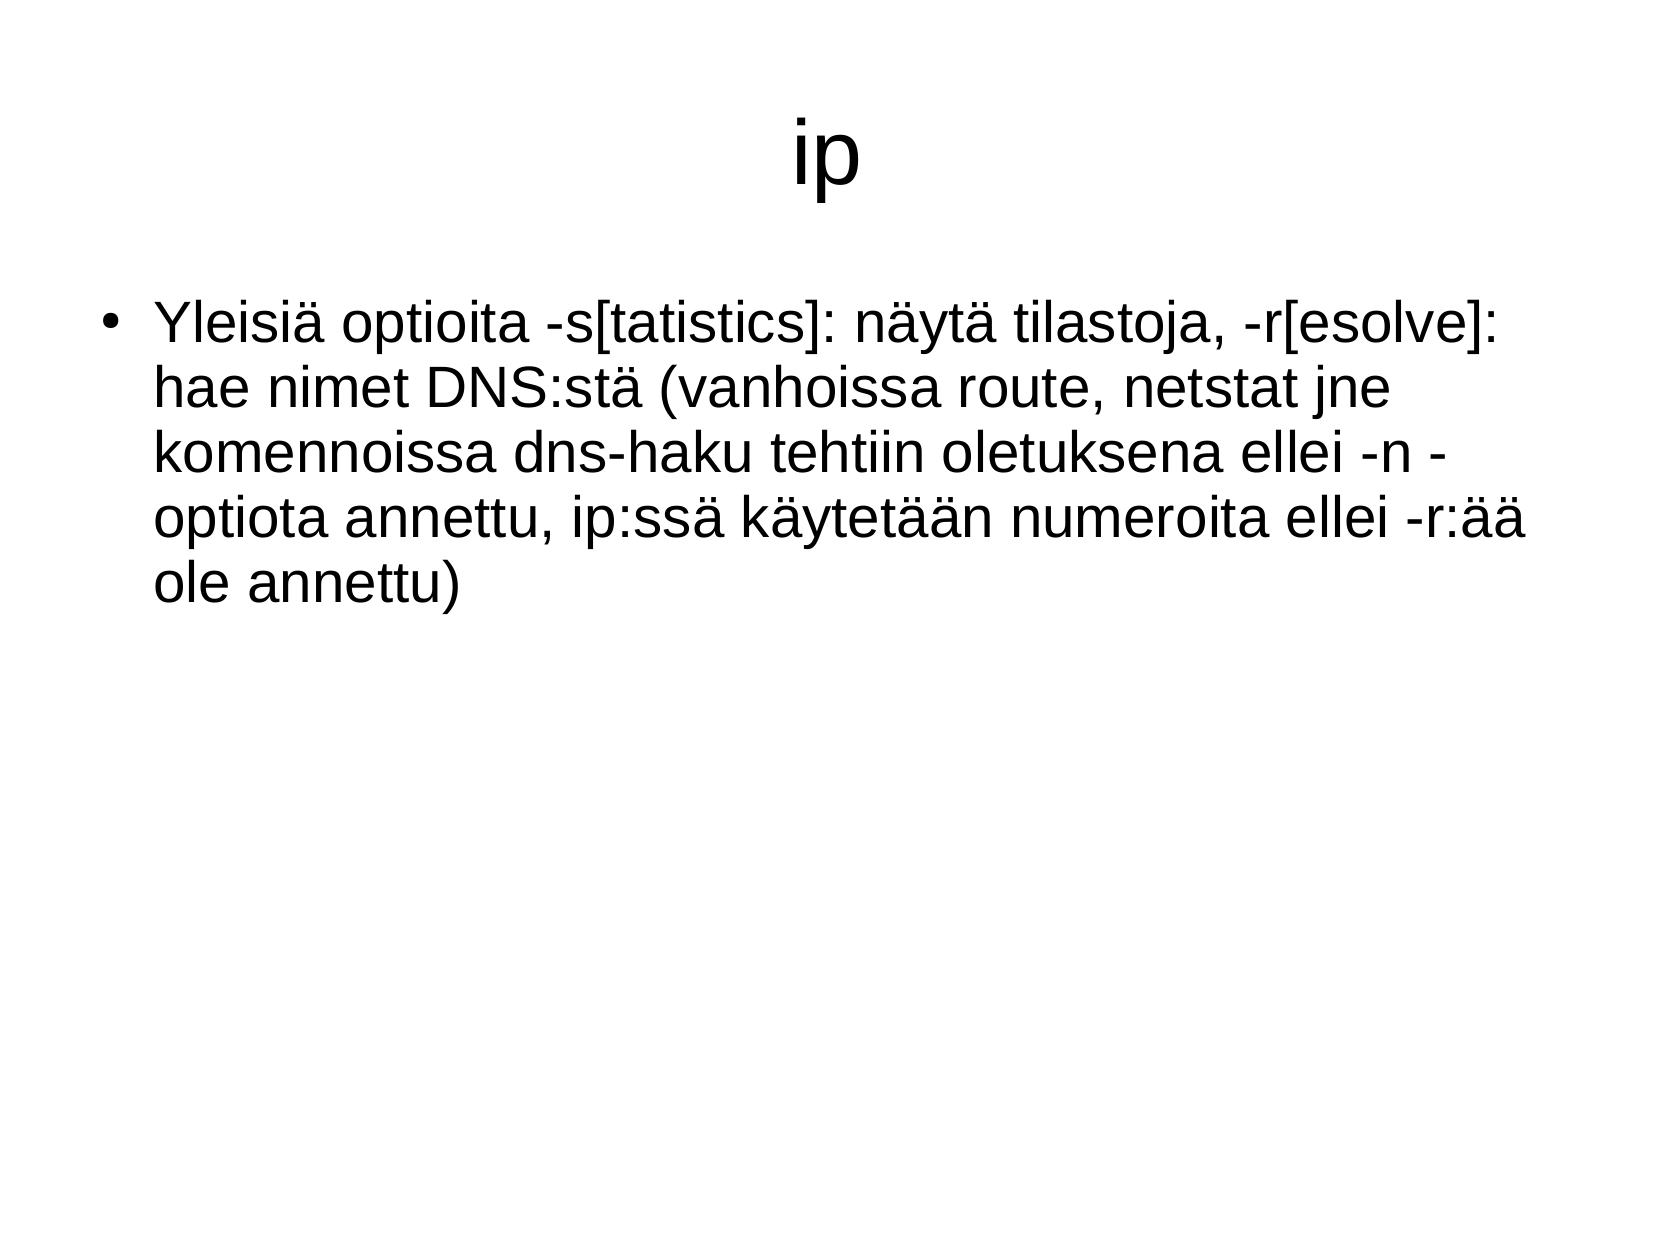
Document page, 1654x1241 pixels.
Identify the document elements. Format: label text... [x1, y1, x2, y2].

title ip [82, 49, 1571, 257]
list Yleisiä optioita -s[tatistics]: näytä tilastoja, -r[esolve]: hae nimet DNS:stä (vanhoissa route, netstat jne komennoissa dns-haku tehtiin oletuksena ellei -n -optiota annettu, ip:ssä käytetään numeroita ellei -r:ää ole annettu) [82, 290, 1571, 1010]
